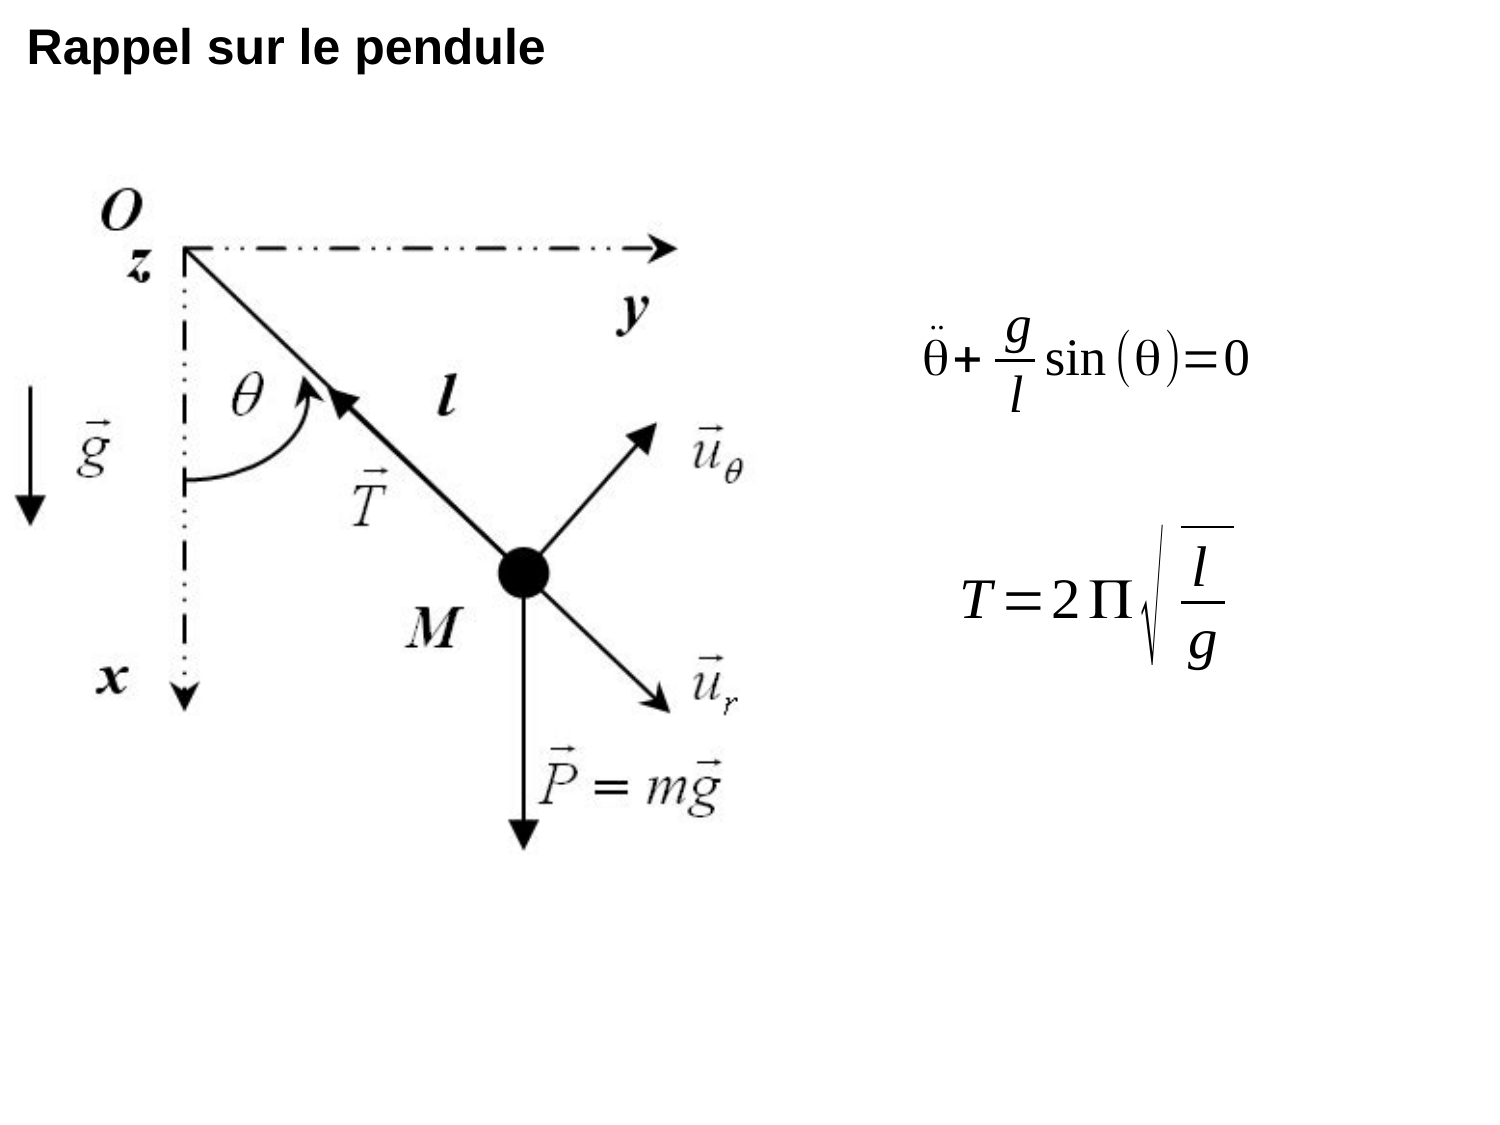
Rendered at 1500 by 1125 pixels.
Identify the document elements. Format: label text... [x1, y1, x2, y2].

picture [0, 175, 765, 868]
chart [909, 296, 1264, 426]
text_box Rappel sur le pendule [11, 11, 721, 84]
chart [944, 522, 1241, 674]
